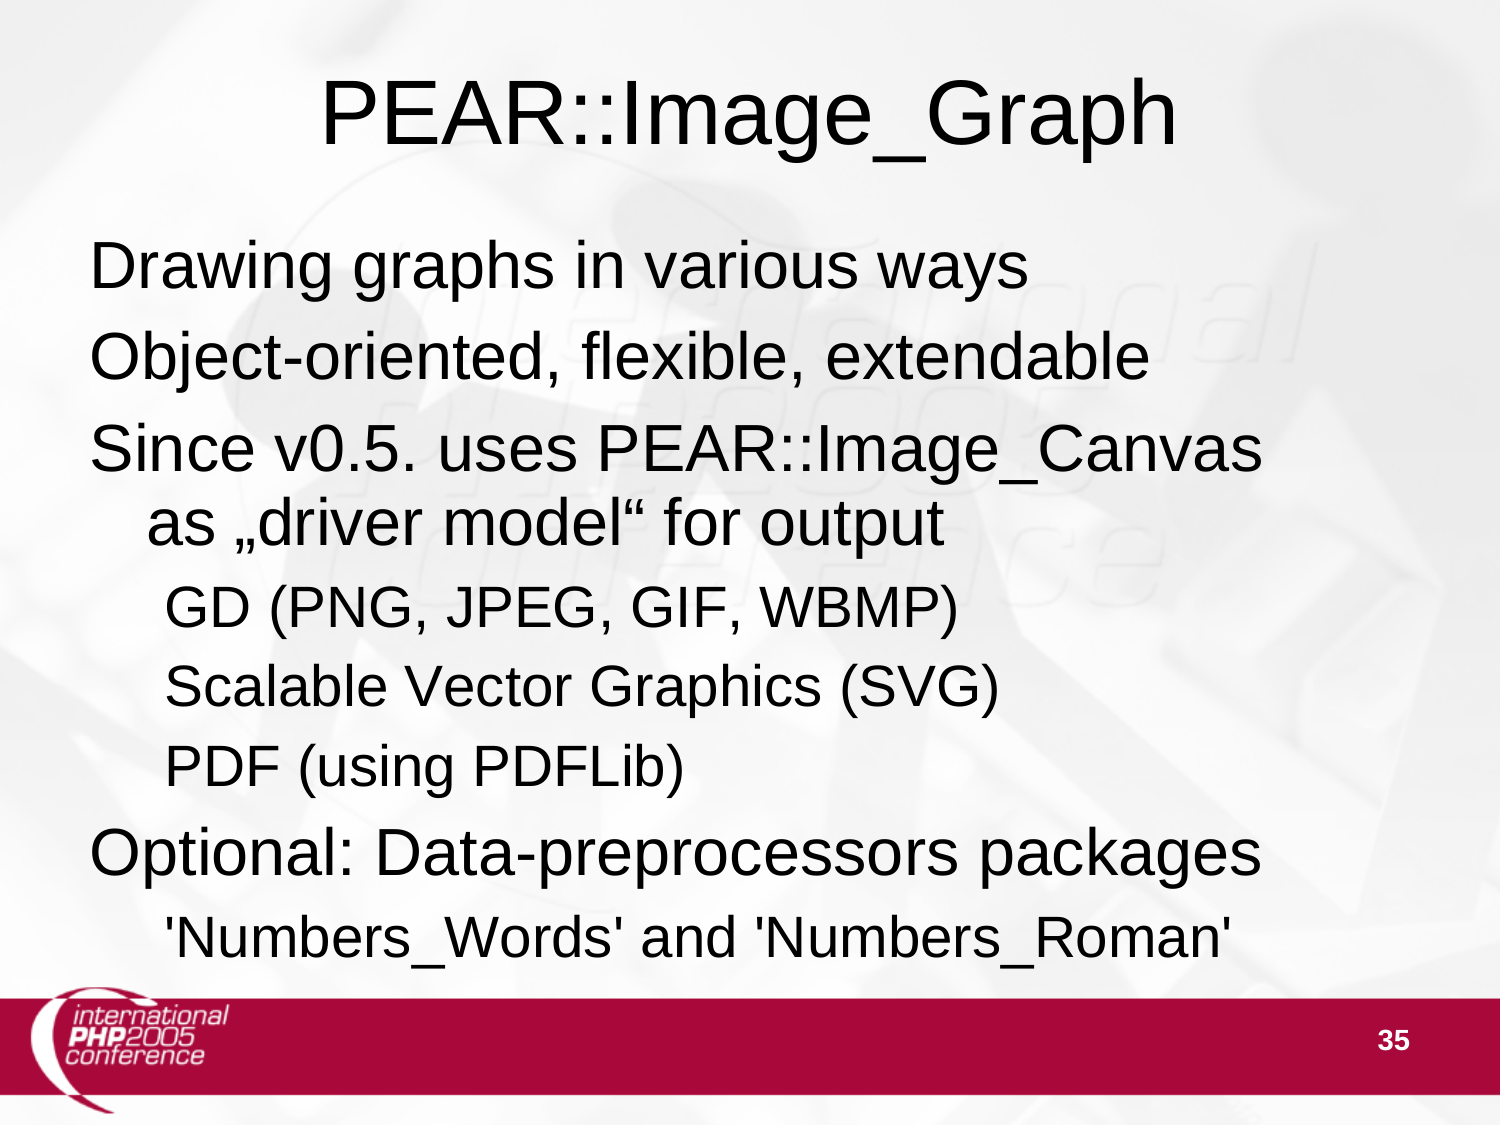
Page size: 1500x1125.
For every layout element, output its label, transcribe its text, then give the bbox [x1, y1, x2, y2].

list Drawing graphs in various ways Object-oriented, flexible, extendable Since v0.5. uses PEAR::Image_Canvas as „driver model“ for output GD (PNG, JPEG, GIF, WBMP) Scalable Vector Graphics (SVG) PDF (using PDFLib) Optional: Data-preprocessors packages 'Numbers_Words' and 'Numbers_Roman' [75, 220, 1426, 977]
picture [0, 0, 1500, 1125]
title PEAR::Image_Graph [75, 18, 1426, 207]
